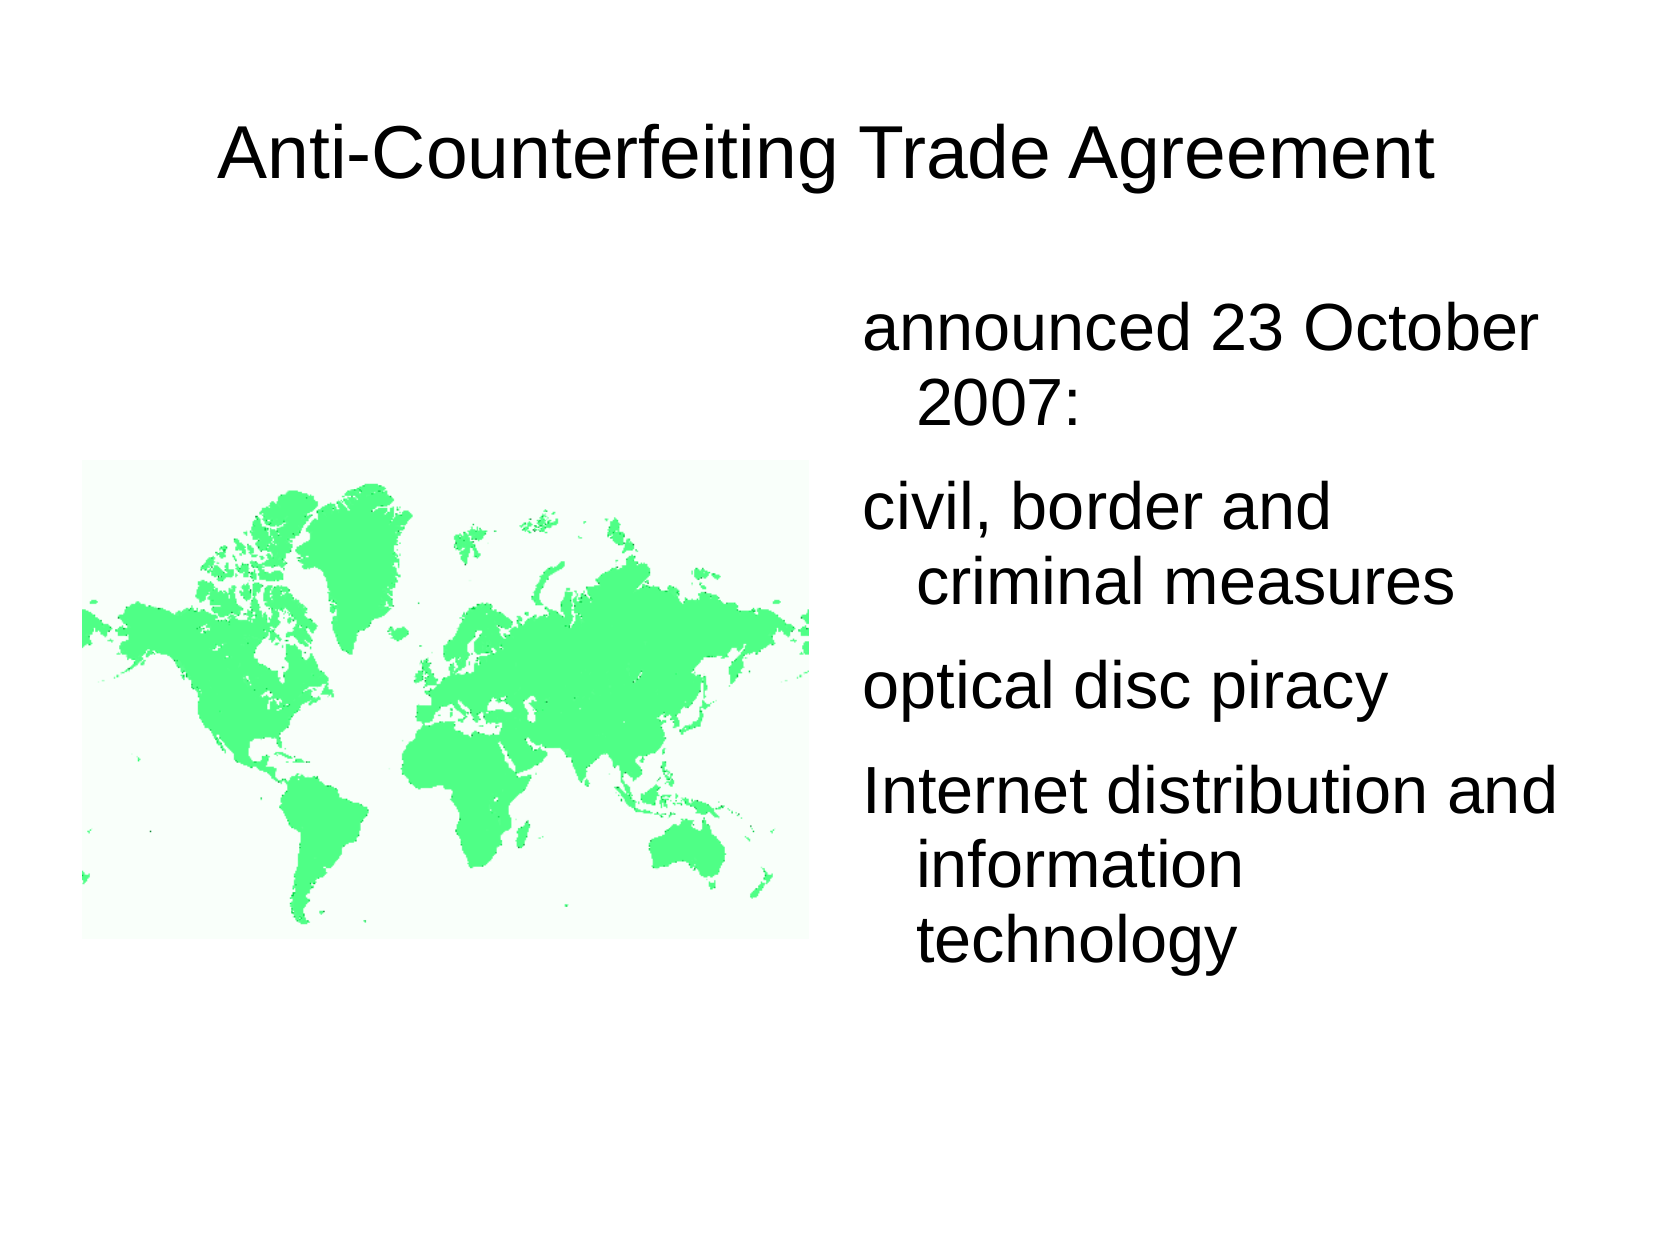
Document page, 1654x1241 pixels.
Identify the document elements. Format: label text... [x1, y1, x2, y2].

list announced 23 October 2007: civil, border and criminal measures optical disc piracy Internet distribution and information technology [845, 290, 1572, 1109]
title Anti-Counterfeiting Trade Agreement [82, 49, 1571, 257]
picture [82, 460, 809, 939]
